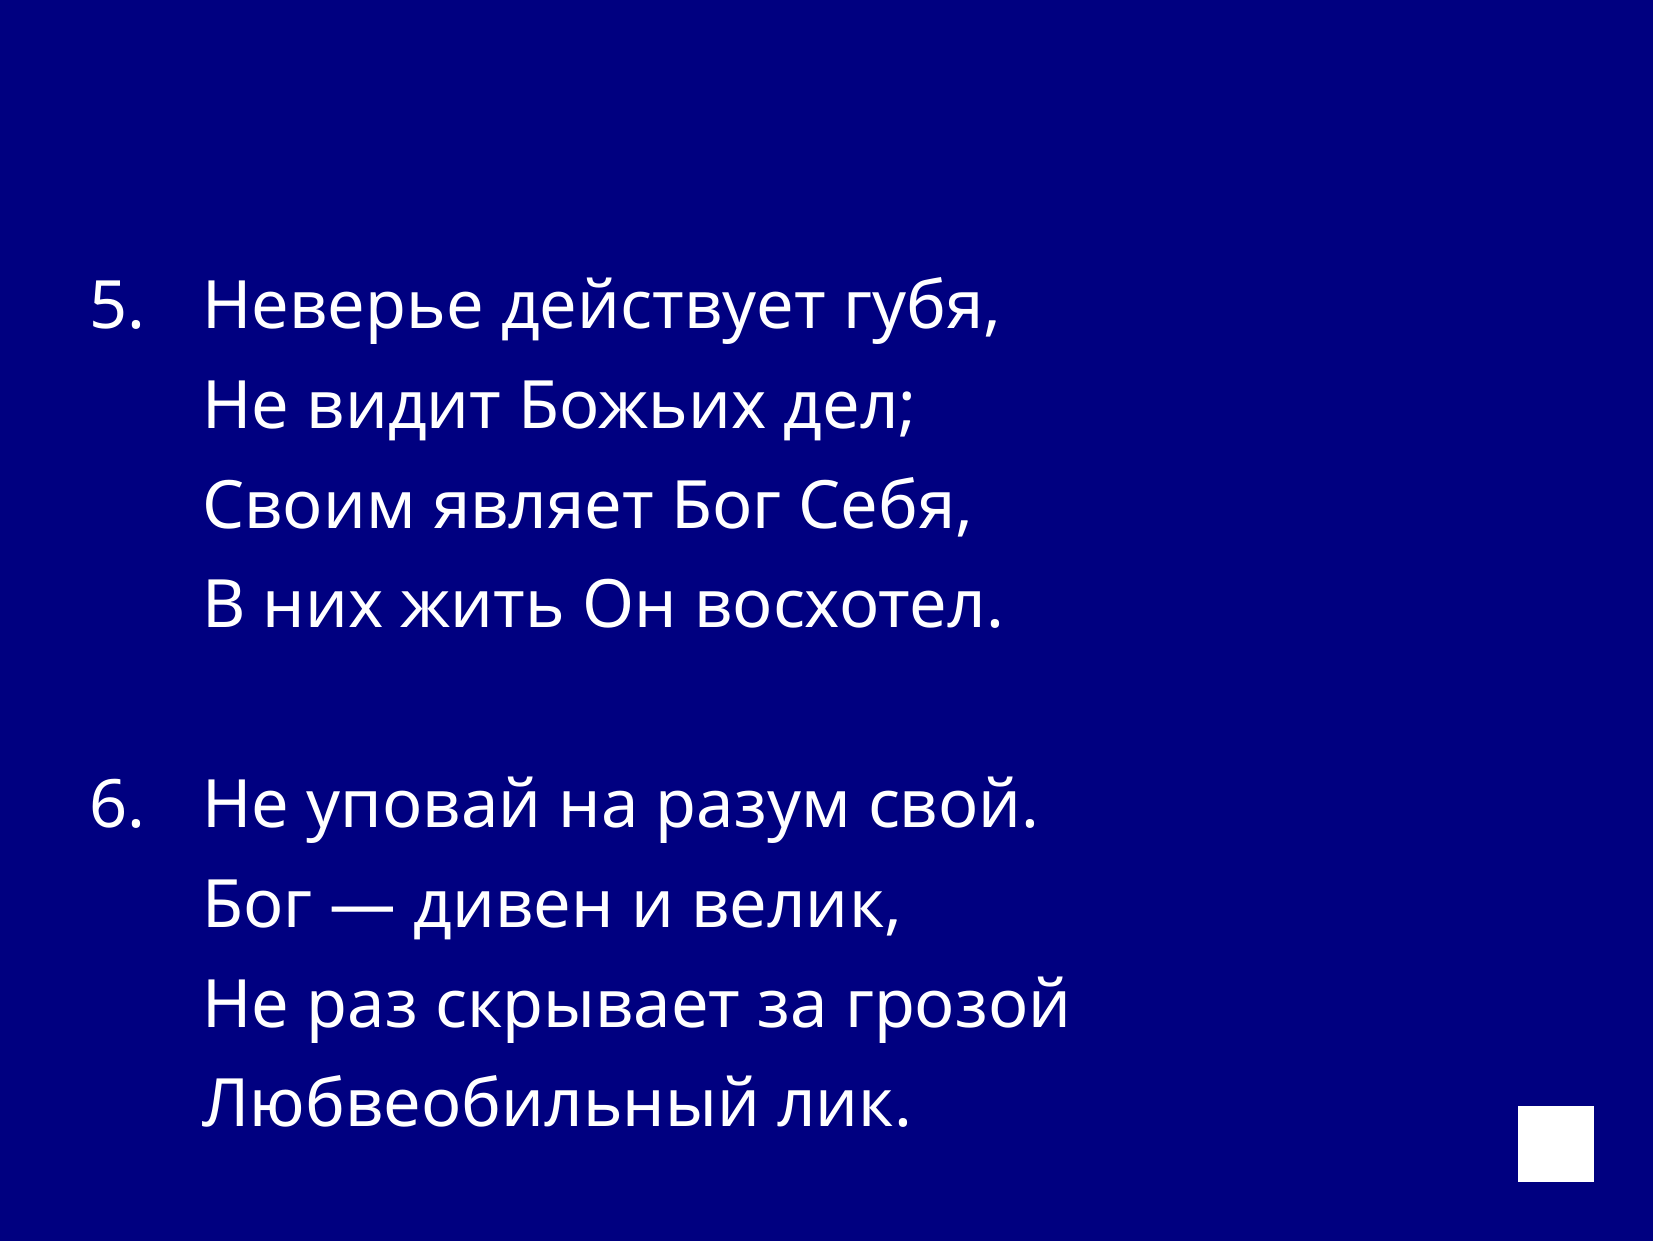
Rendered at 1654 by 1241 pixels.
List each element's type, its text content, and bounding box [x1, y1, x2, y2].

text_box 5. Неверье действует губя, Не видит Божьих дел; Своим являет Бог Себя, В них жить Он восхотел. 6. Не уповай на разум свой. Бог — дивен и велик, Не раз скрывает за грозой Любвеобильный лик. [75, 150, 1576, 1163]
text_box [1518, 1106, 1594, 1182]
